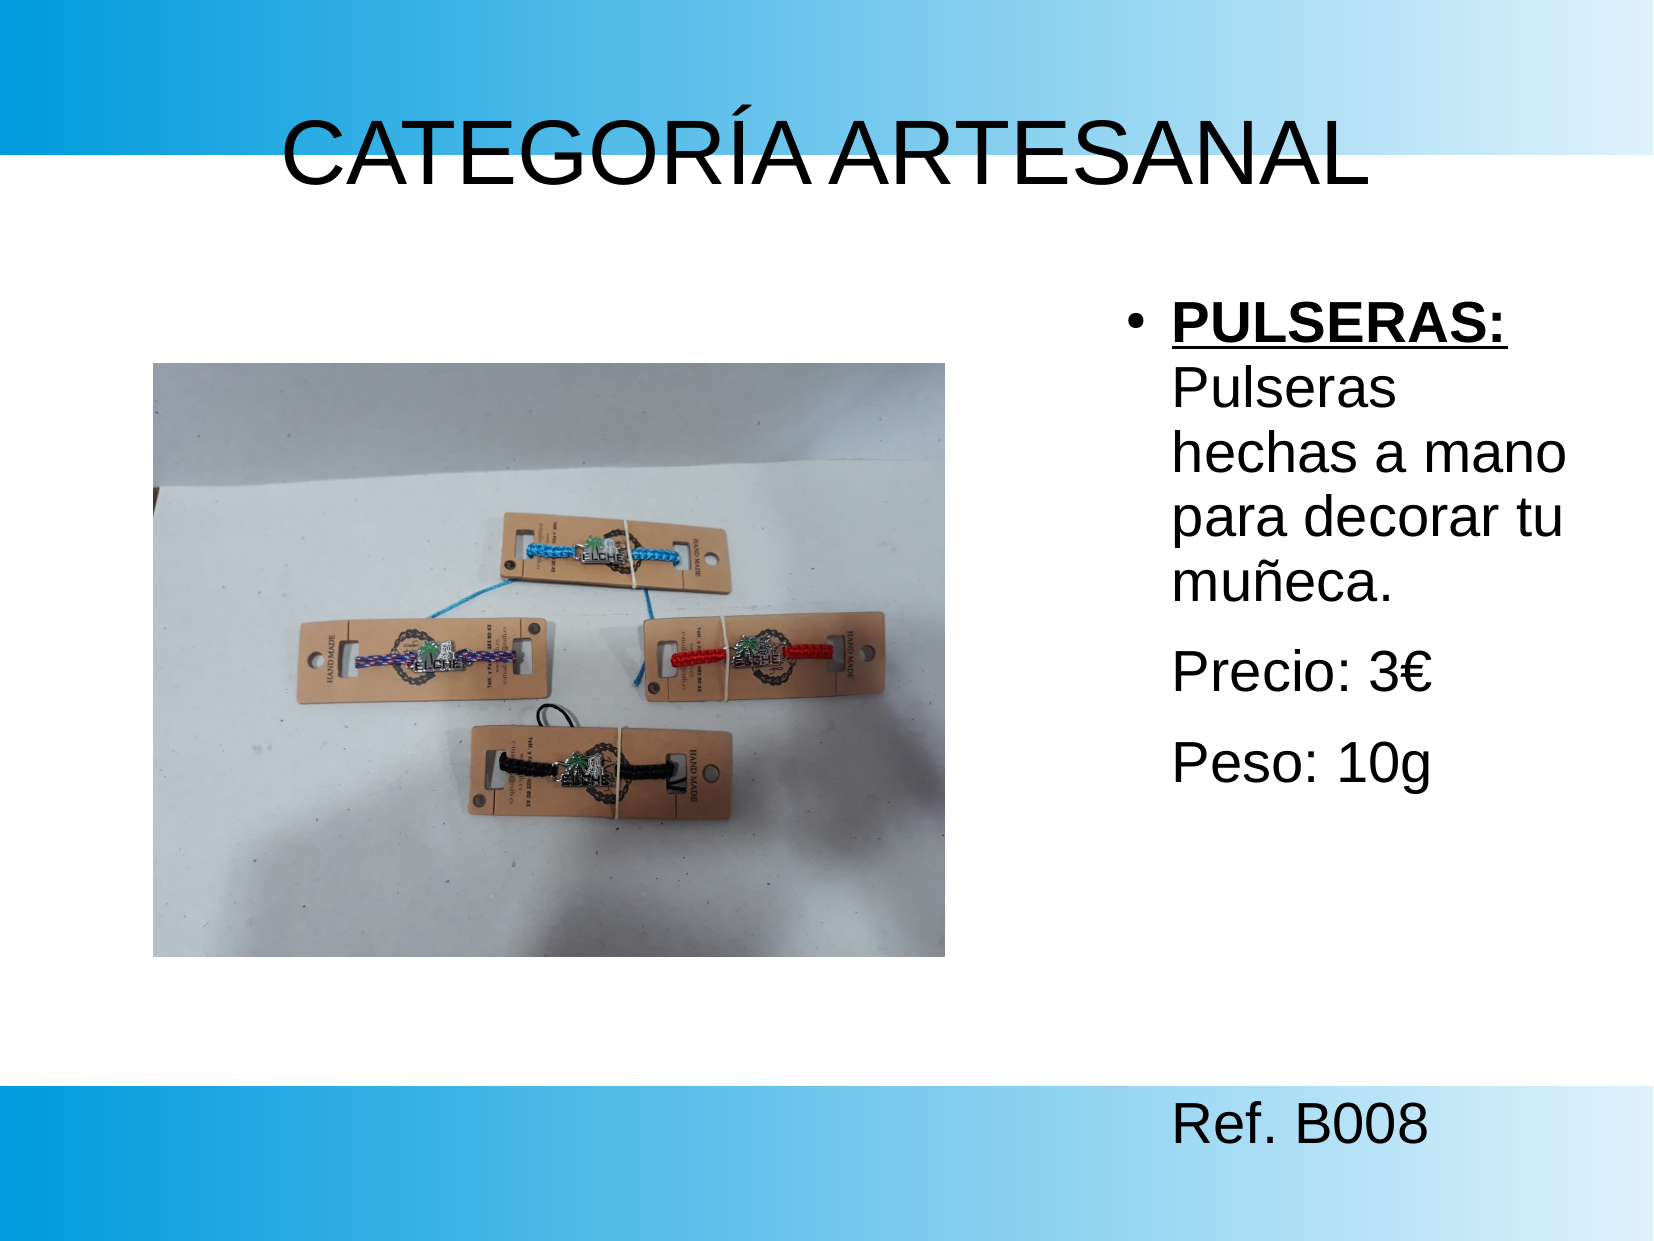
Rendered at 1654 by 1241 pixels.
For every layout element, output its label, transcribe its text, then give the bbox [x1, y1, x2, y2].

list PULSERAS: Pulseras hechas a mano para decorar tu muñeca. Precio: 3€ Peso: 10g Ref. B008 [1110, 290, 1571, 1193]
title CATEGORÍA ARTESANAL [82, 49, 1571, 257]
picture [153, 363, 945, 957]
